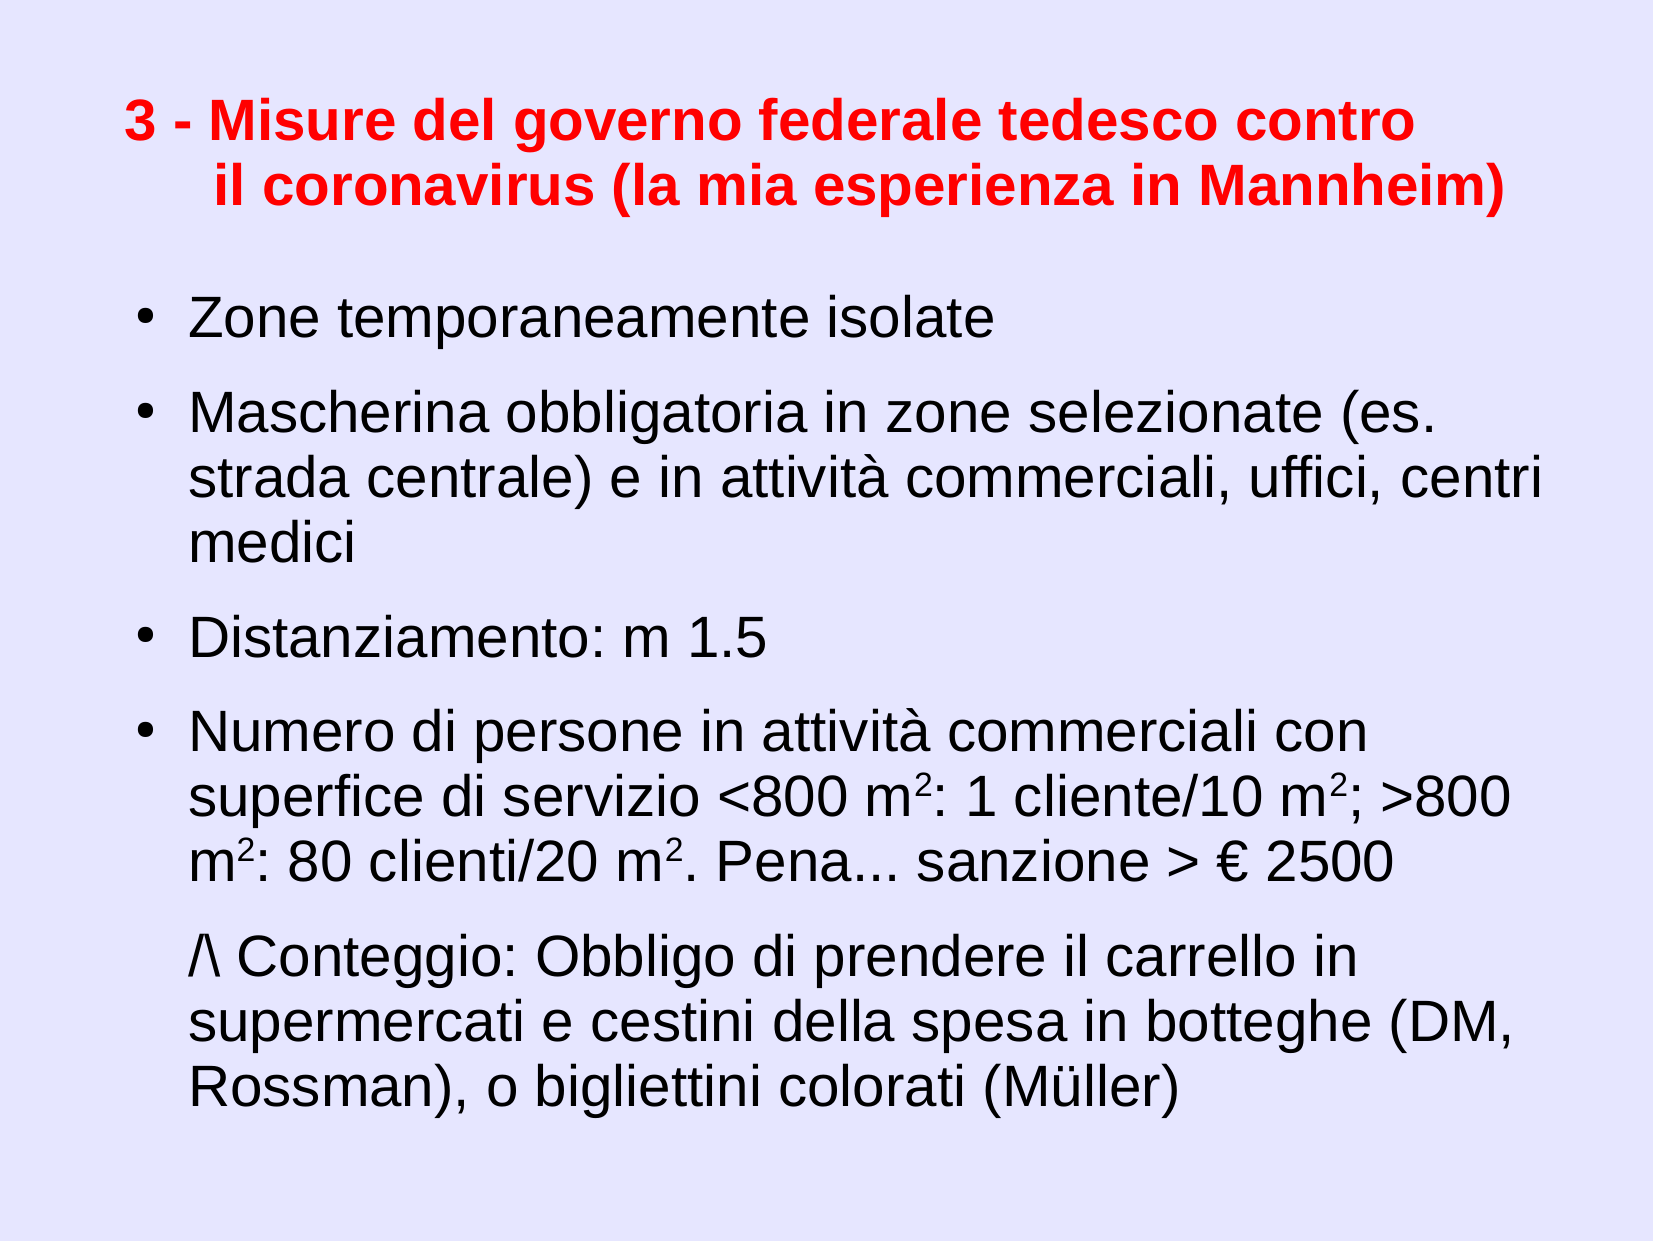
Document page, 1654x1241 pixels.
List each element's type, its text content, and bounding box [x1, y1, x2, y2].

title 3 - Misure del governo federale tedesco contro il coronavirus (la mia esperienza in Mannheim) [82, 49, 1571, 257]
list Zone temporaneamente isolate Mascherina obbligatoria in zone selezionate (es. strada centrale) e in attività commerciali, uffici, centri medici Distanziamento: m 1.5 Numero di persone in attività commerciali con superfice di servizio <800 m2: 1 cliente/10 m2; >800 m2: 80 clienti/20 m2. Pena... sanzione > € 2500 /\ Conteggio: Obbligo di prendere il carrello in supermercati e cestini della spesa in botteghe (DM, Rossman), o bigliettini colorati (Müller) [117, 285, 1606, 1216]
